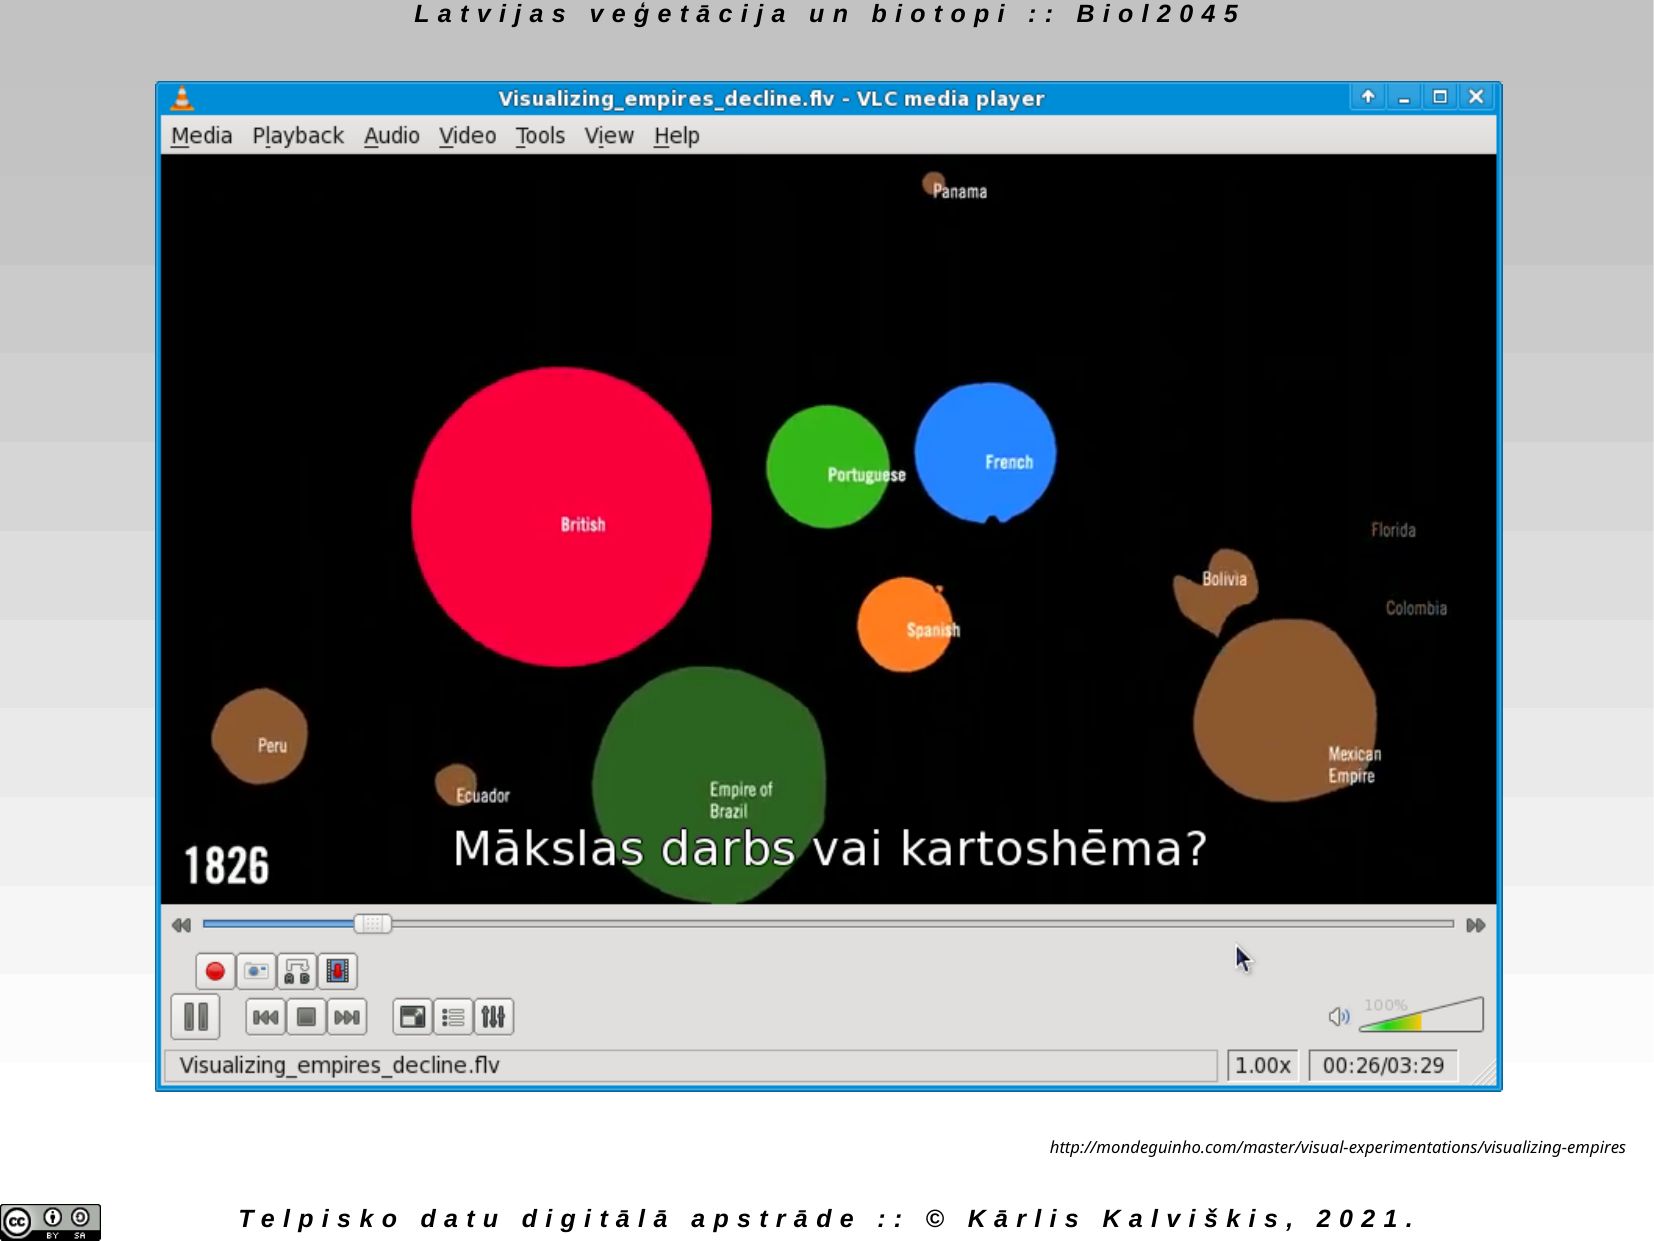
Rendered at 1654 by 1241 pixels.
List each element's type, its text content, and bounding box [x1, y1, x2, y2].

text_box http://mondeguinho.com/master/visual-experimentations/visualizing-empires [1127, 1138, 1628, 1159]
picture [0, 0, 1654, 1241]
